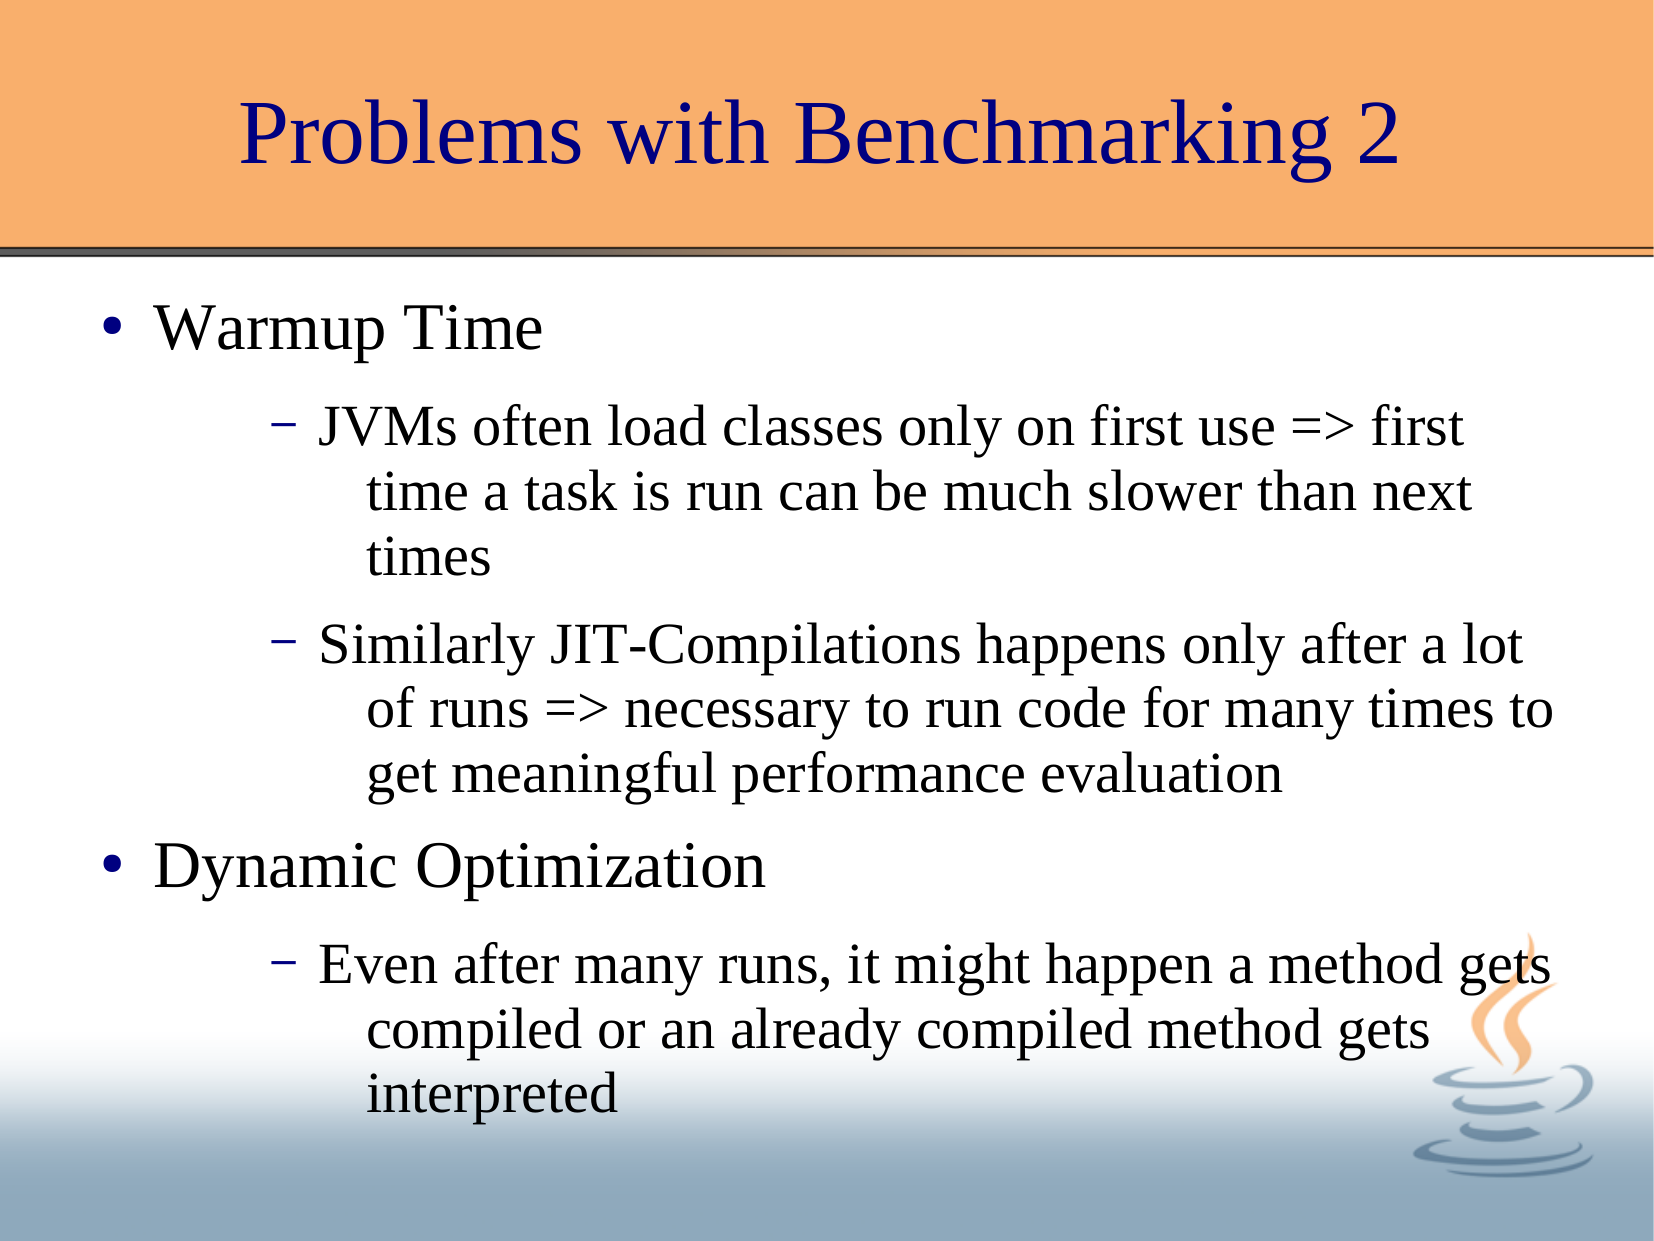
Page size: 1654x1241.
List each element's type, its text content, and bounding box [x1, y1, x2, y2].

title Problems with Benchmarking 2 [76, 29, 1565, 237]
picture [0, 0, 1654, 1241]
list Warmup Time JVMs often load classes only on first use => first time a task is run can be much slower than next times Similarly JIT-Compilations happens only after a lot of runs => necessary to run code for many times to get meaningful performance evaluation Dynamic Optimization Even after many runs, it might happen a method gets compiled or an already compiled method gets interpreted [82, 290, 1571, 1135]
